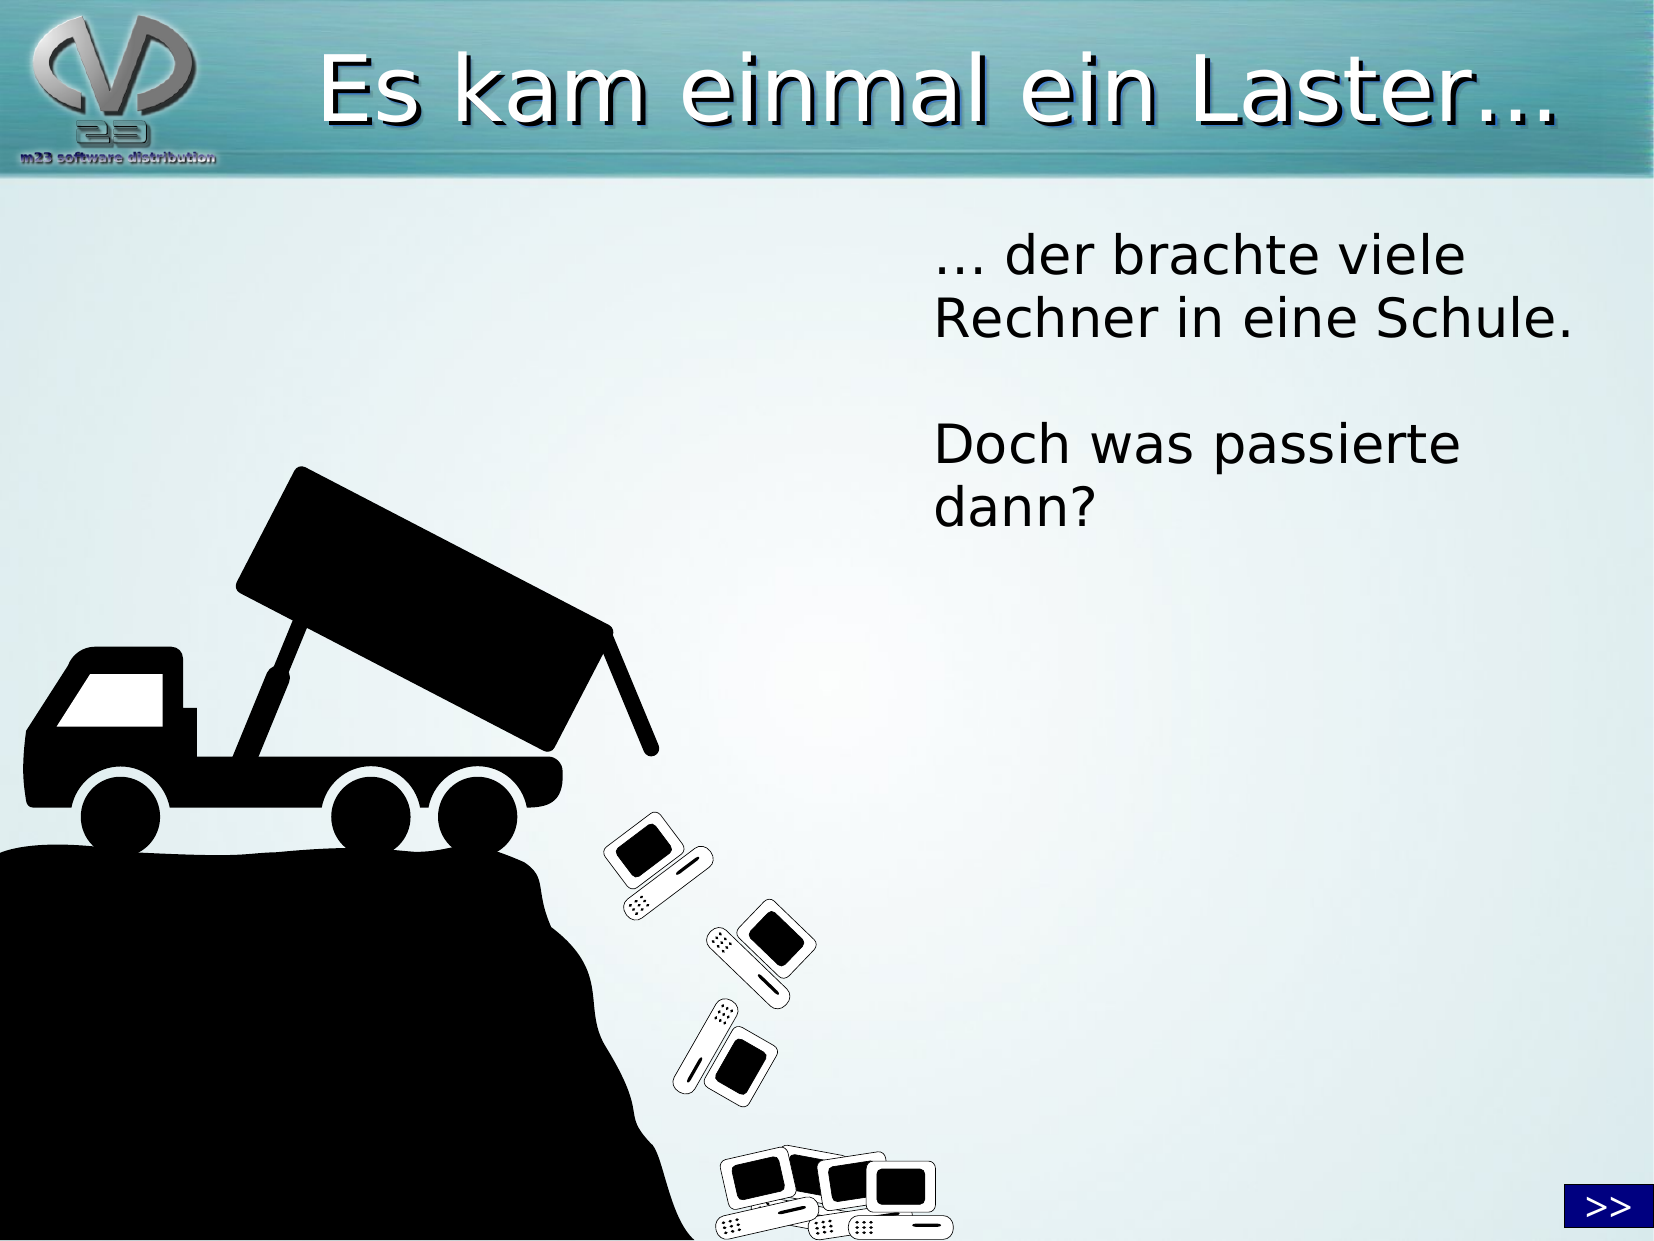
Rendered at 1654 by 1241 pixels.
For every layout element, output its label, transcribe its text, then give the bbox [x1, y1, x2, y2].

text_box … der brachte viele Rechner in eine Schule. Doch was passierte dann? [933, 224, 1607, 540]
title Es kam einmal ein Laster... [224, 2, 1654, 178]
picture [0, 0, 1654, 1241]
